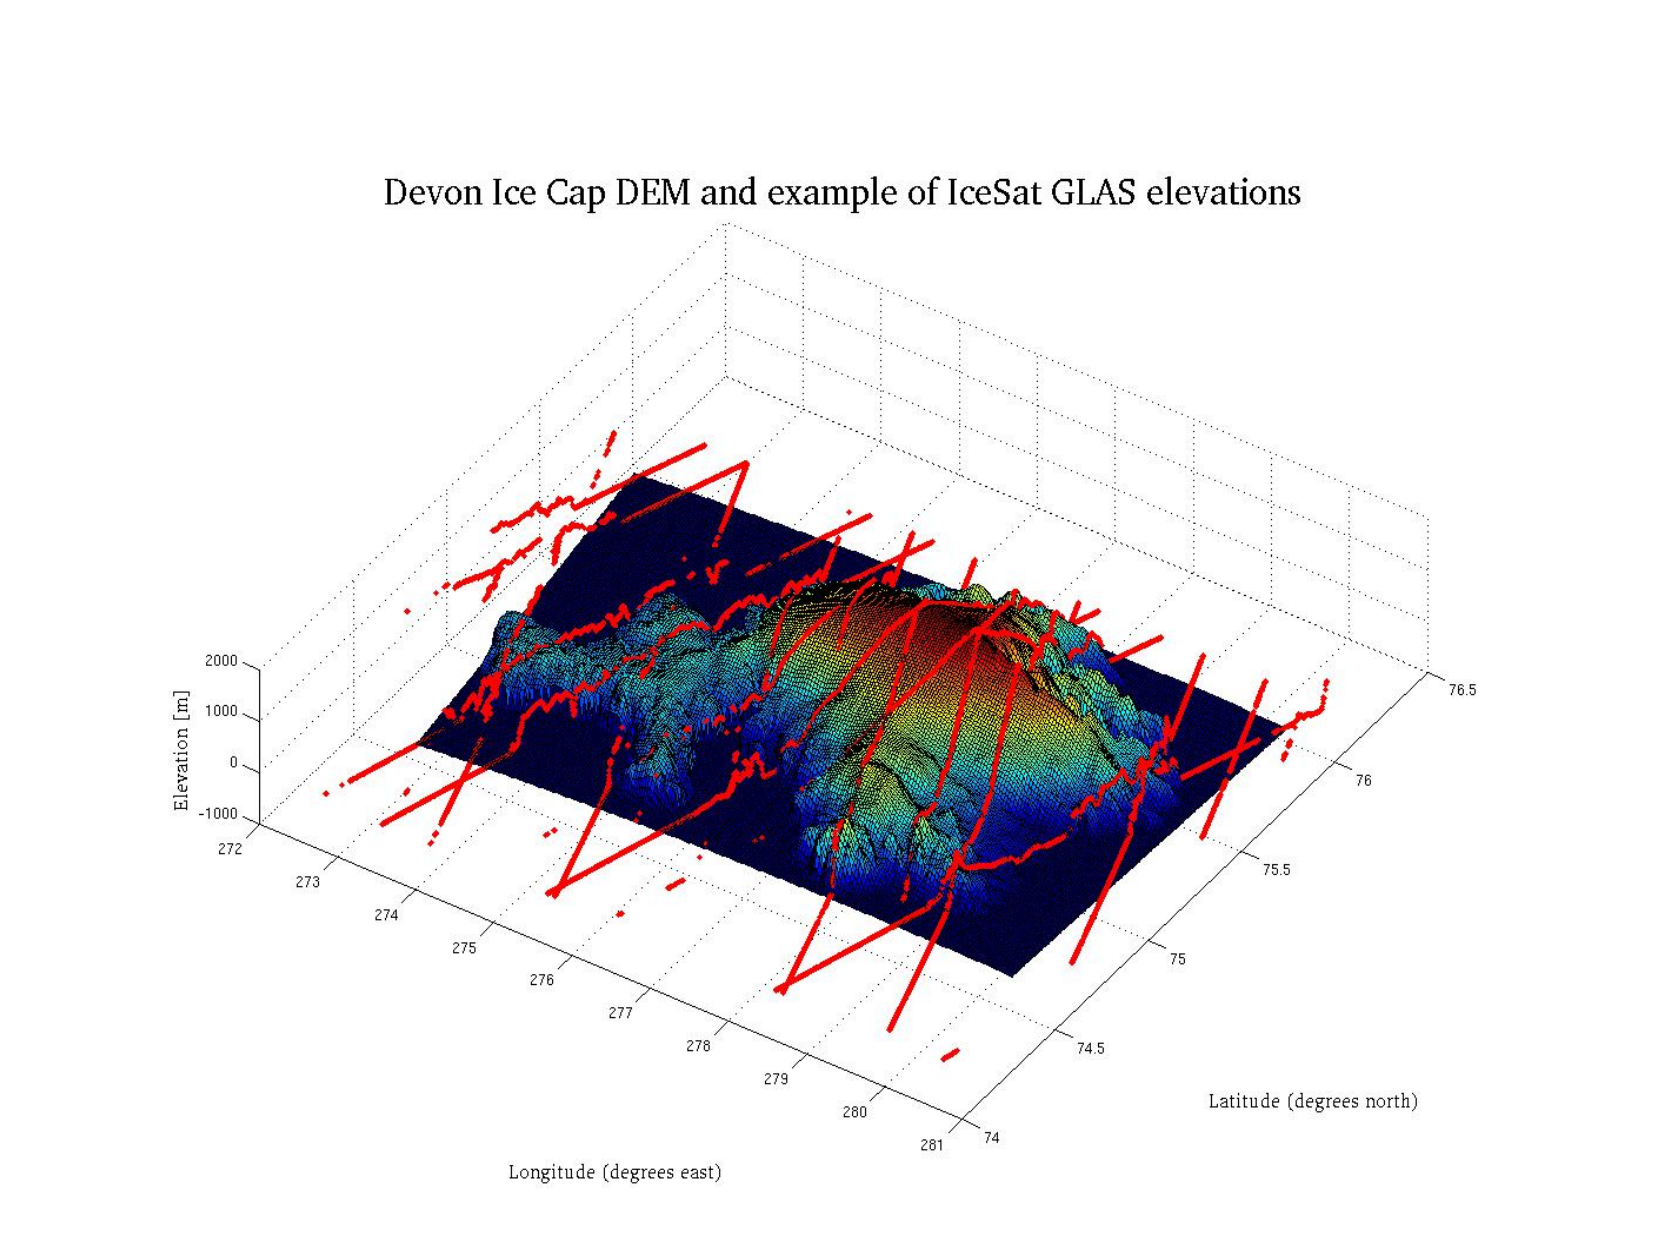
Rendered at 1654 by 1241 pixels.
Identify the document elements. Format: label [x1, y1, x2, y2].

picture [65, 141, 1571, 1241]
